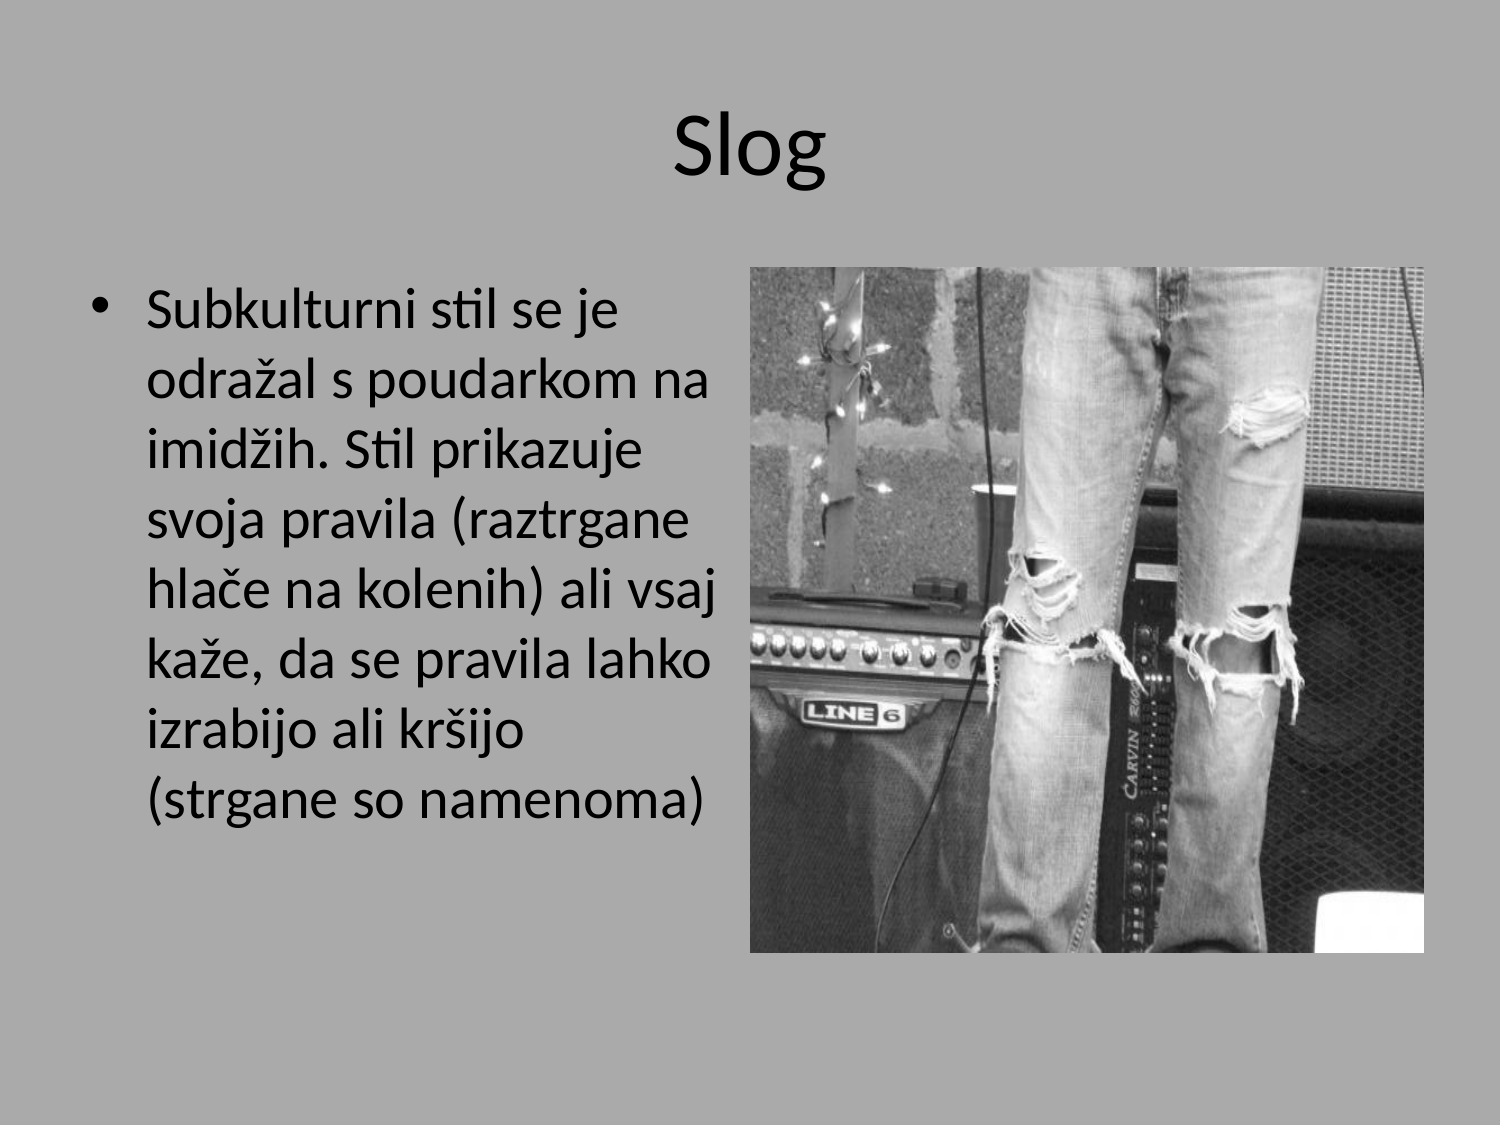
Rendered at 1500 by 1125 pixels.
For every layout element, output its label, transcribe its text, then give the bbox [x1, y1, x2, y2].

picture [750, 267, 1424, 953]
list Subkulturni stil se je odražal s poudarkom na imidžih. Stil prikazuje svoja pravila (raztrgane hlače na kolenih) ali vsaj kaže, da se pravila lahko izrabijo ali kršijo (strgane so namenoma) [75, 262, 738, 1005]
title Slog [75, 45, 1425, 233]
